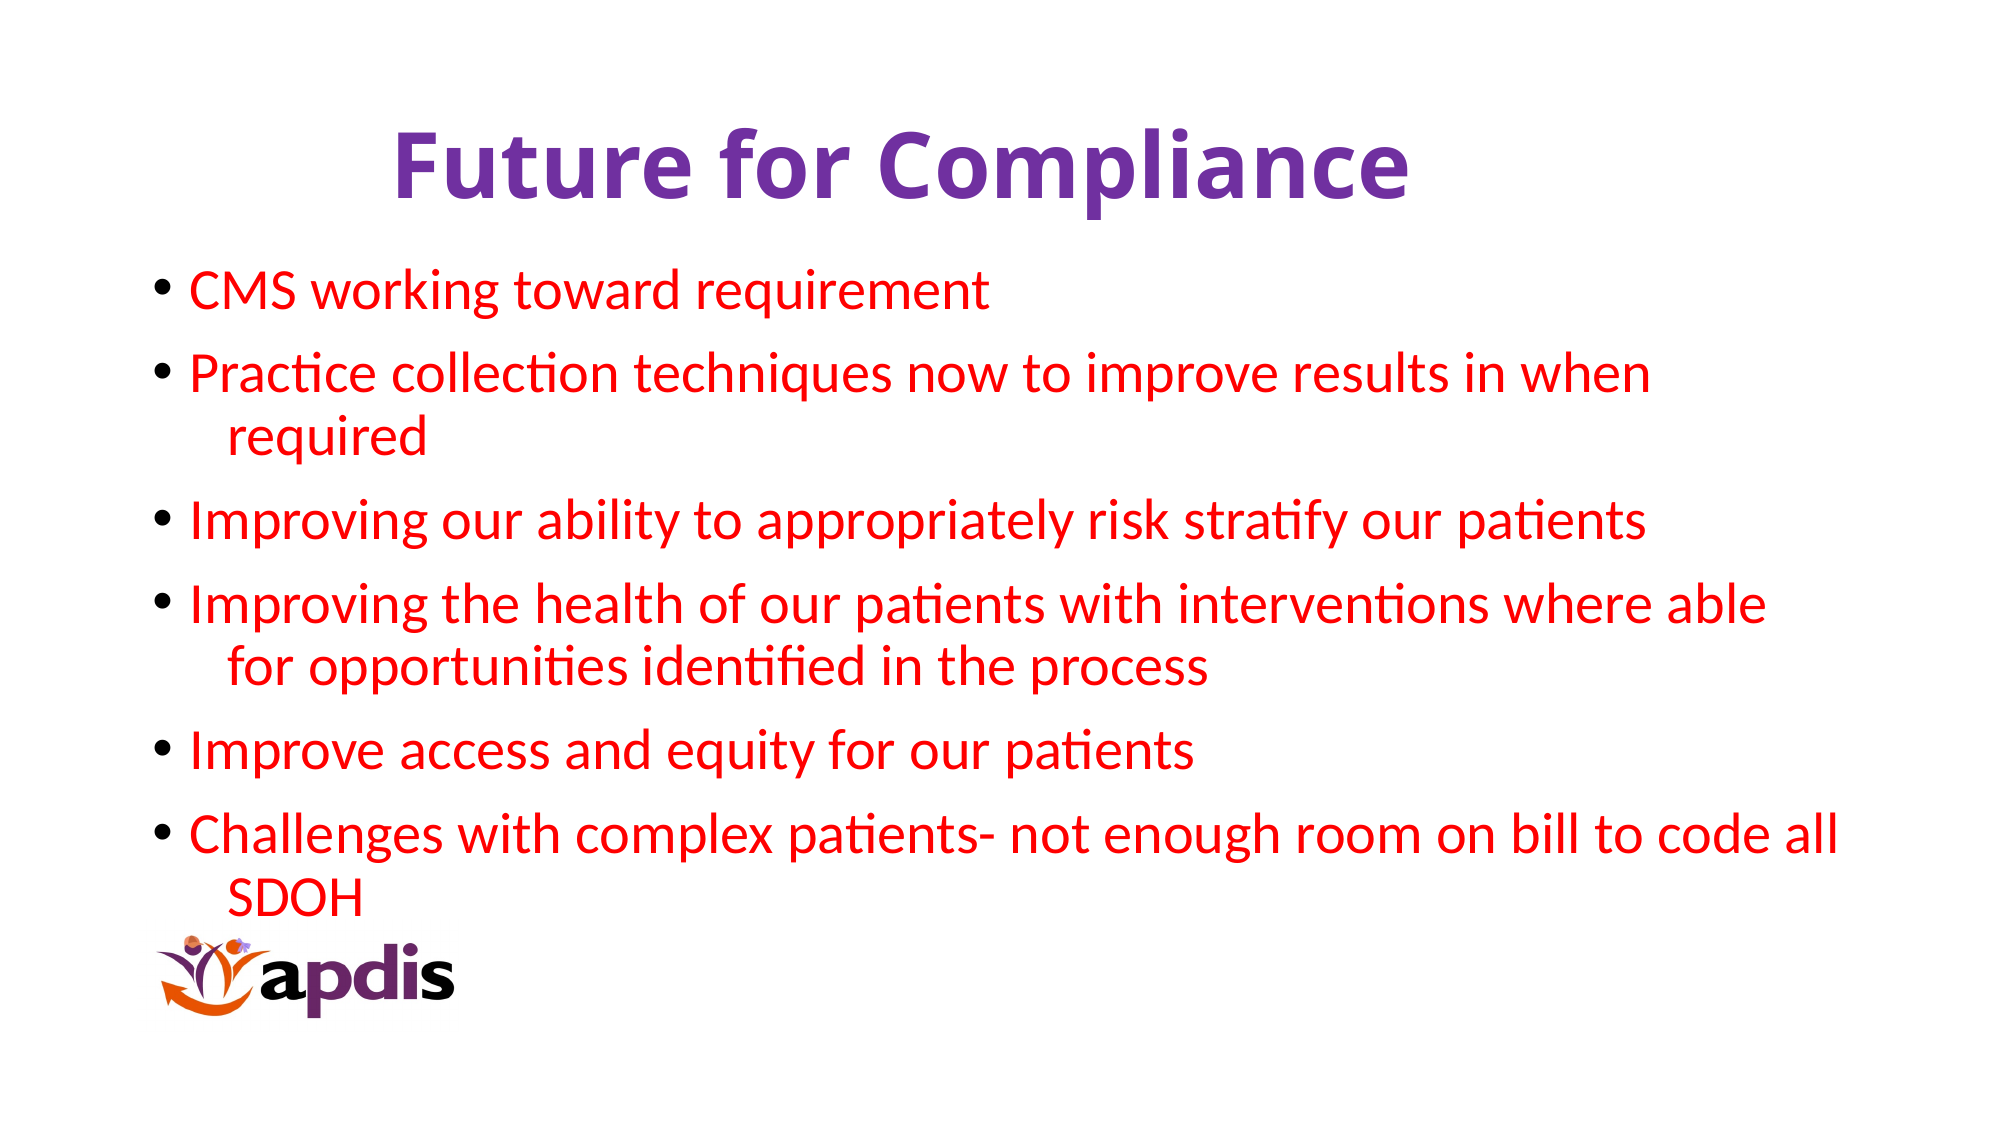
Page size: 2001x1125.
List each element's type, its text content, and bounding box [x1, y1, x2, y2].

title Future for Compliance [137, 59, 1863, 251]
list CMS working toward requirement Practice collection techniques now to improve results in when required Improving our ability to appropriately risk stratify our patients Improving the health of our patients with interventions where able for opportunities identified in the process Improve access and equity for our patients Challenges with complex patients- not enough room on bill to code all SDOH [137, 251, 1863, 1014]
picture [137, 919, 459, 1032]
